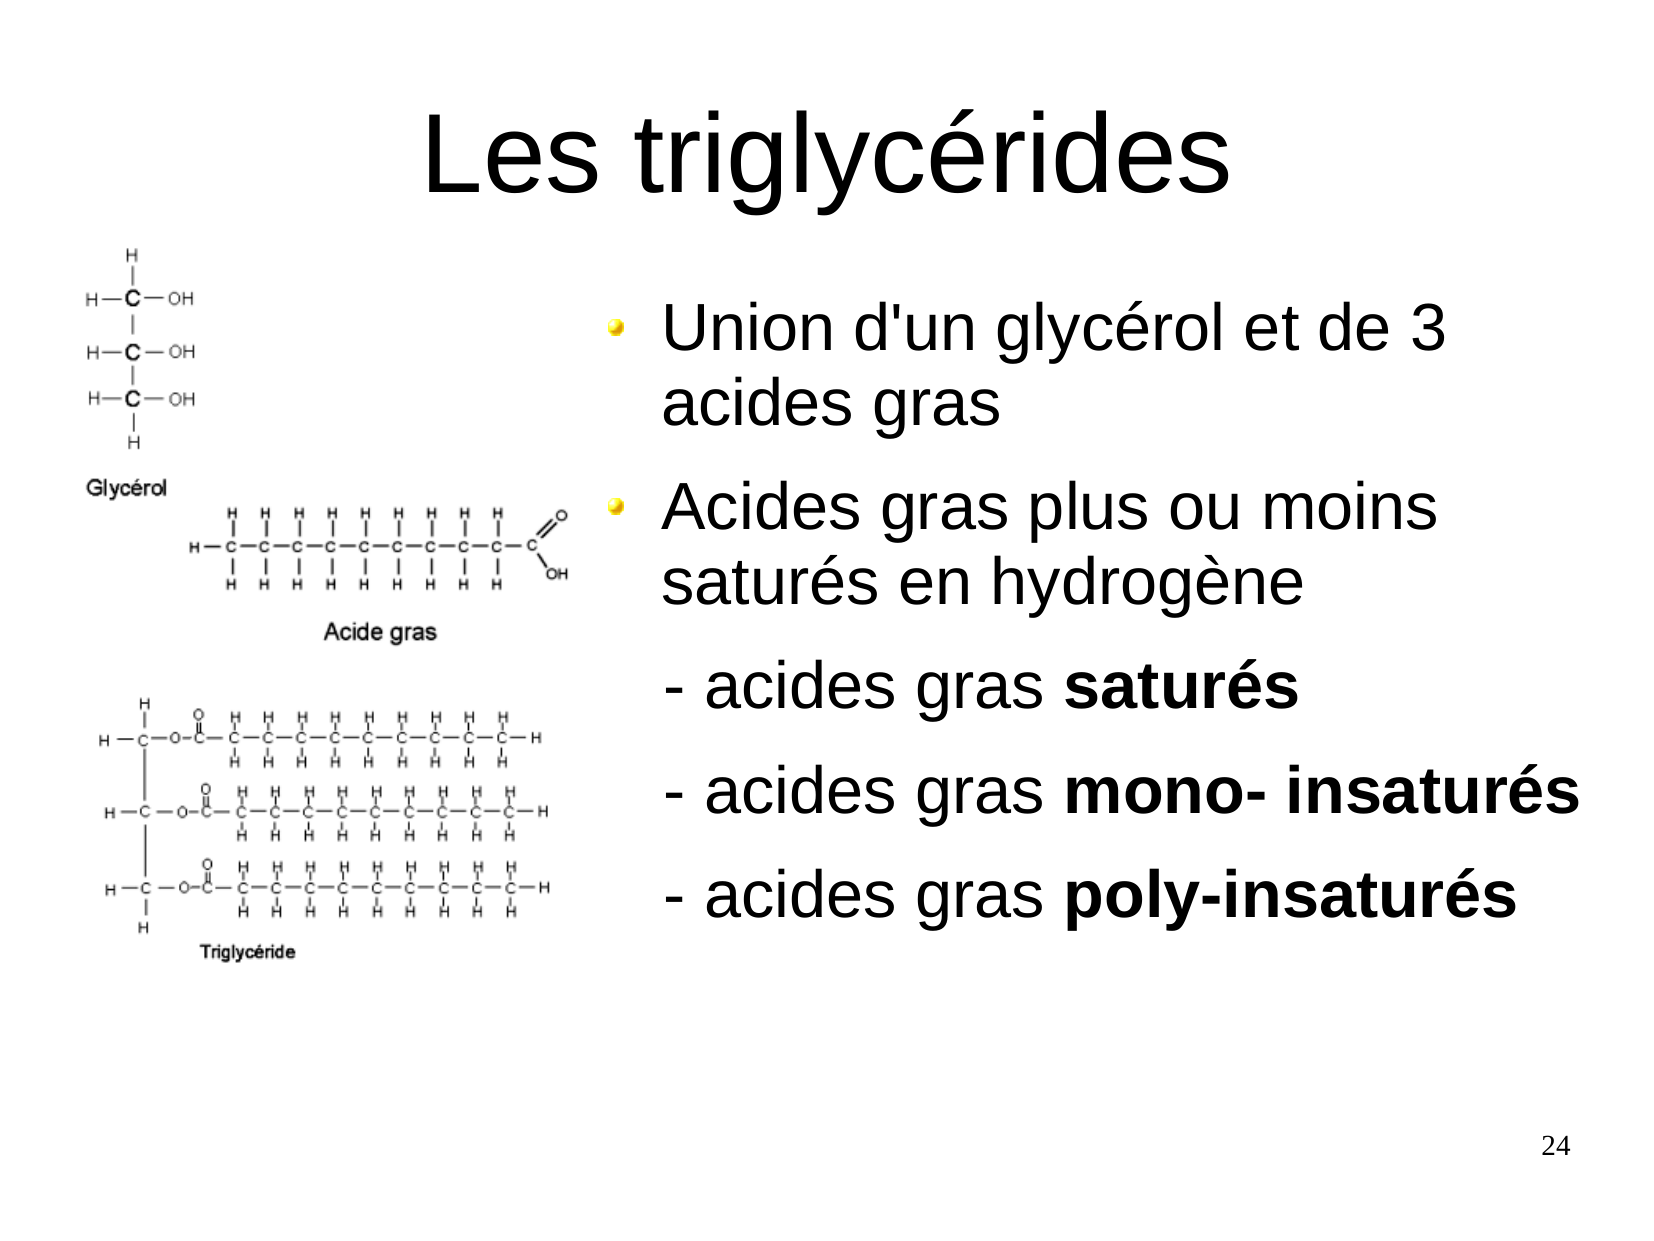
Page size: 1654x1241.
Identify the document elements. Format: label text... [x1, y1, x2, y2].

picture [73, 679, 562, 980]
title Les triglycérides [82, 49, 1571, 257]
picture [55, 236, 591, 650]
list Union d'un glycérol et de 3 acides gras Acides gras plus ou moins saturés en hydrogène - acides gras saturés - acides gras mono- insaturés - acides gras poly-insaturés [590, 290, 1595, 1094]
